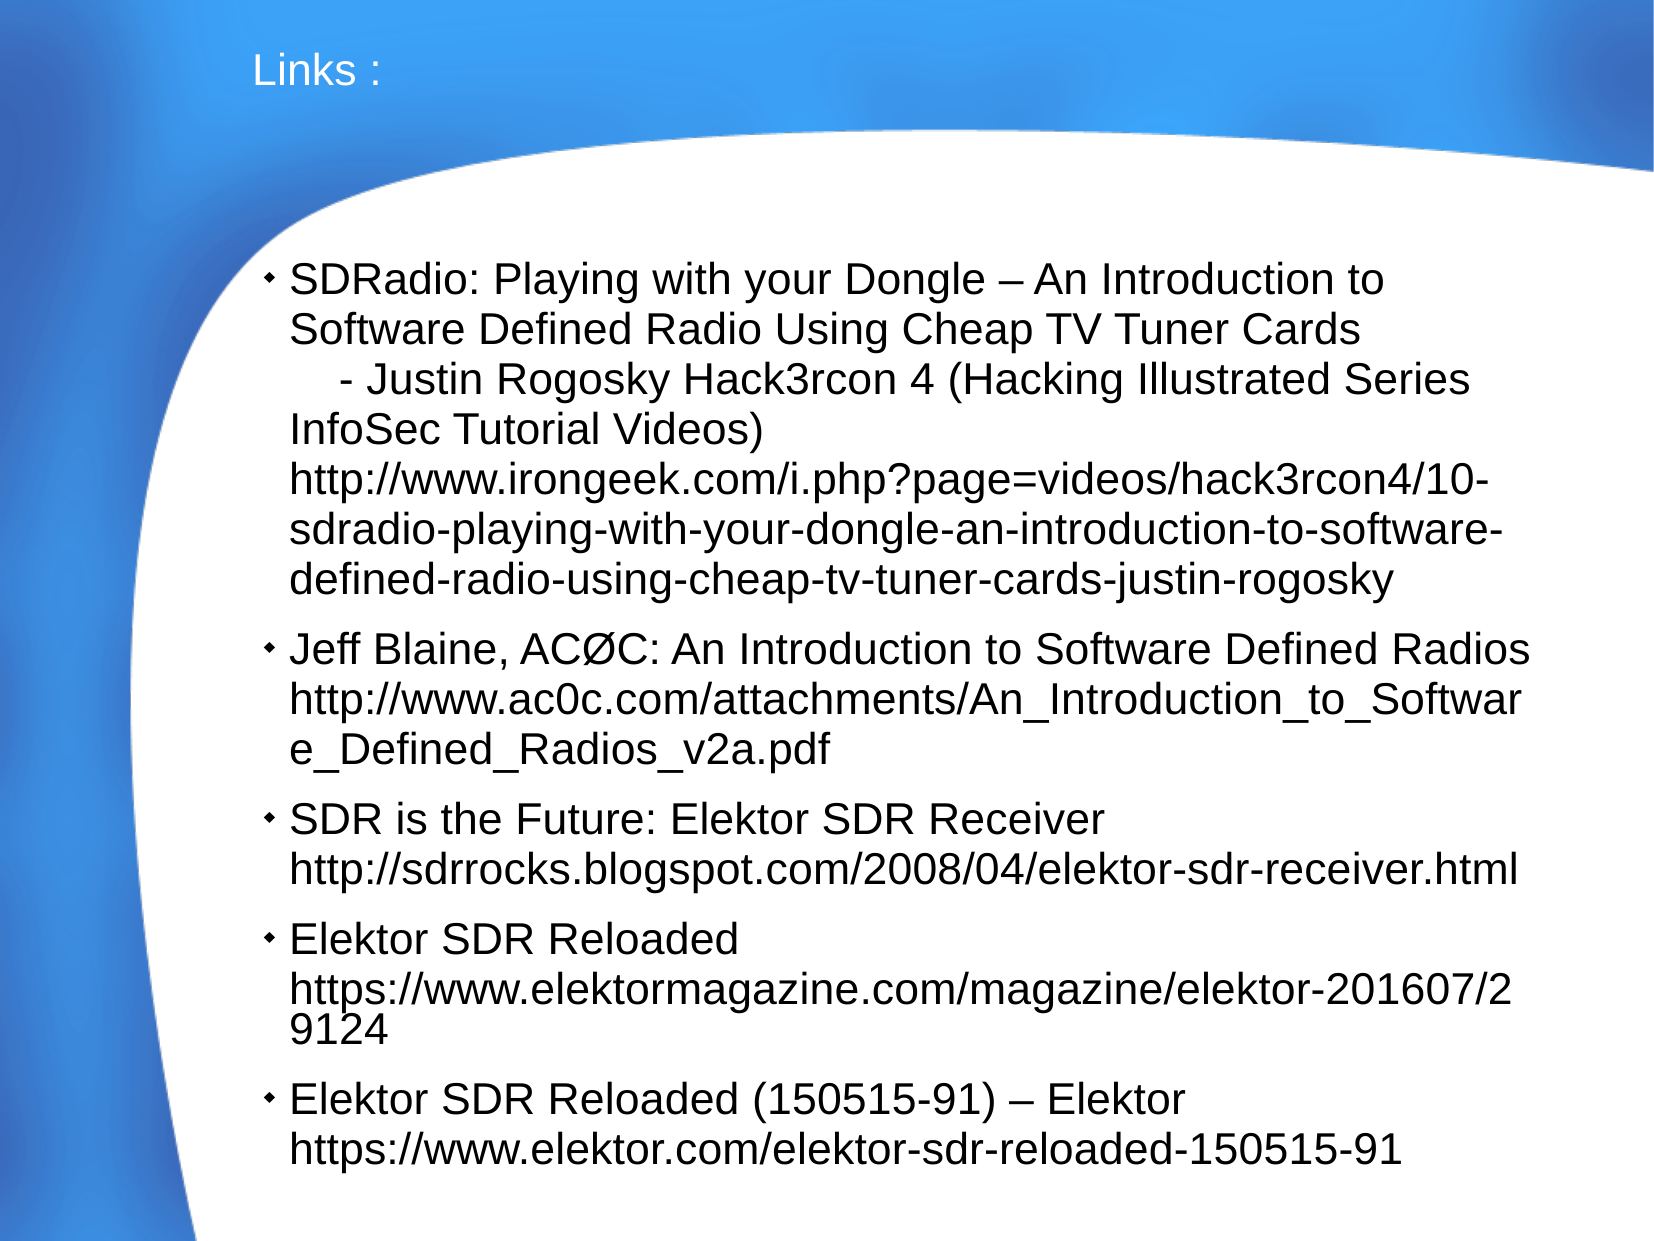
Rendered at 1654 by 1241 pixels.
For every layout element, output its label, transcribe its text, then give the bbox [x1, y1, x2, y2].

picture [0, 0, 1654, 1241]
list Links : SDRadio: Playing with your Dongle – An Introduction to Software Defined Radio Using Cheap TV Tuner Cards - Justin Rogosky Hack3rcon 4 (Hacking Illustrated Series InfoSec Tutorial Videos) http://www.irongeek.com/i.php?page=videos/hack3rcon4/10-sdradio-playing-with-your-dongle-an-introduction-to-software-defined-radio-using-cheap-tv-tuner-cards-justin-rogosky Jeff Blaine, ACØC: An Introduction to Software Defined Radios http://www.ac0c.com/attachments/An_Introduction_to_Software_Defined_Radios_v2a.pdf SDR is the Future: Elektor SDR Receiver http://sdrrocks.blogspot.com/2008/04/elektor-sdr-receiver.html Elektor SDR Reloaded https://www.elektormagazine.com/magazine/elektor-201607/29124 Elektor SDR Reloaded (150515-91) – Elektor https://www.elektor.com/elektor-sdr-reloaded-150515-91 [252, 45, 1535, 1171]
